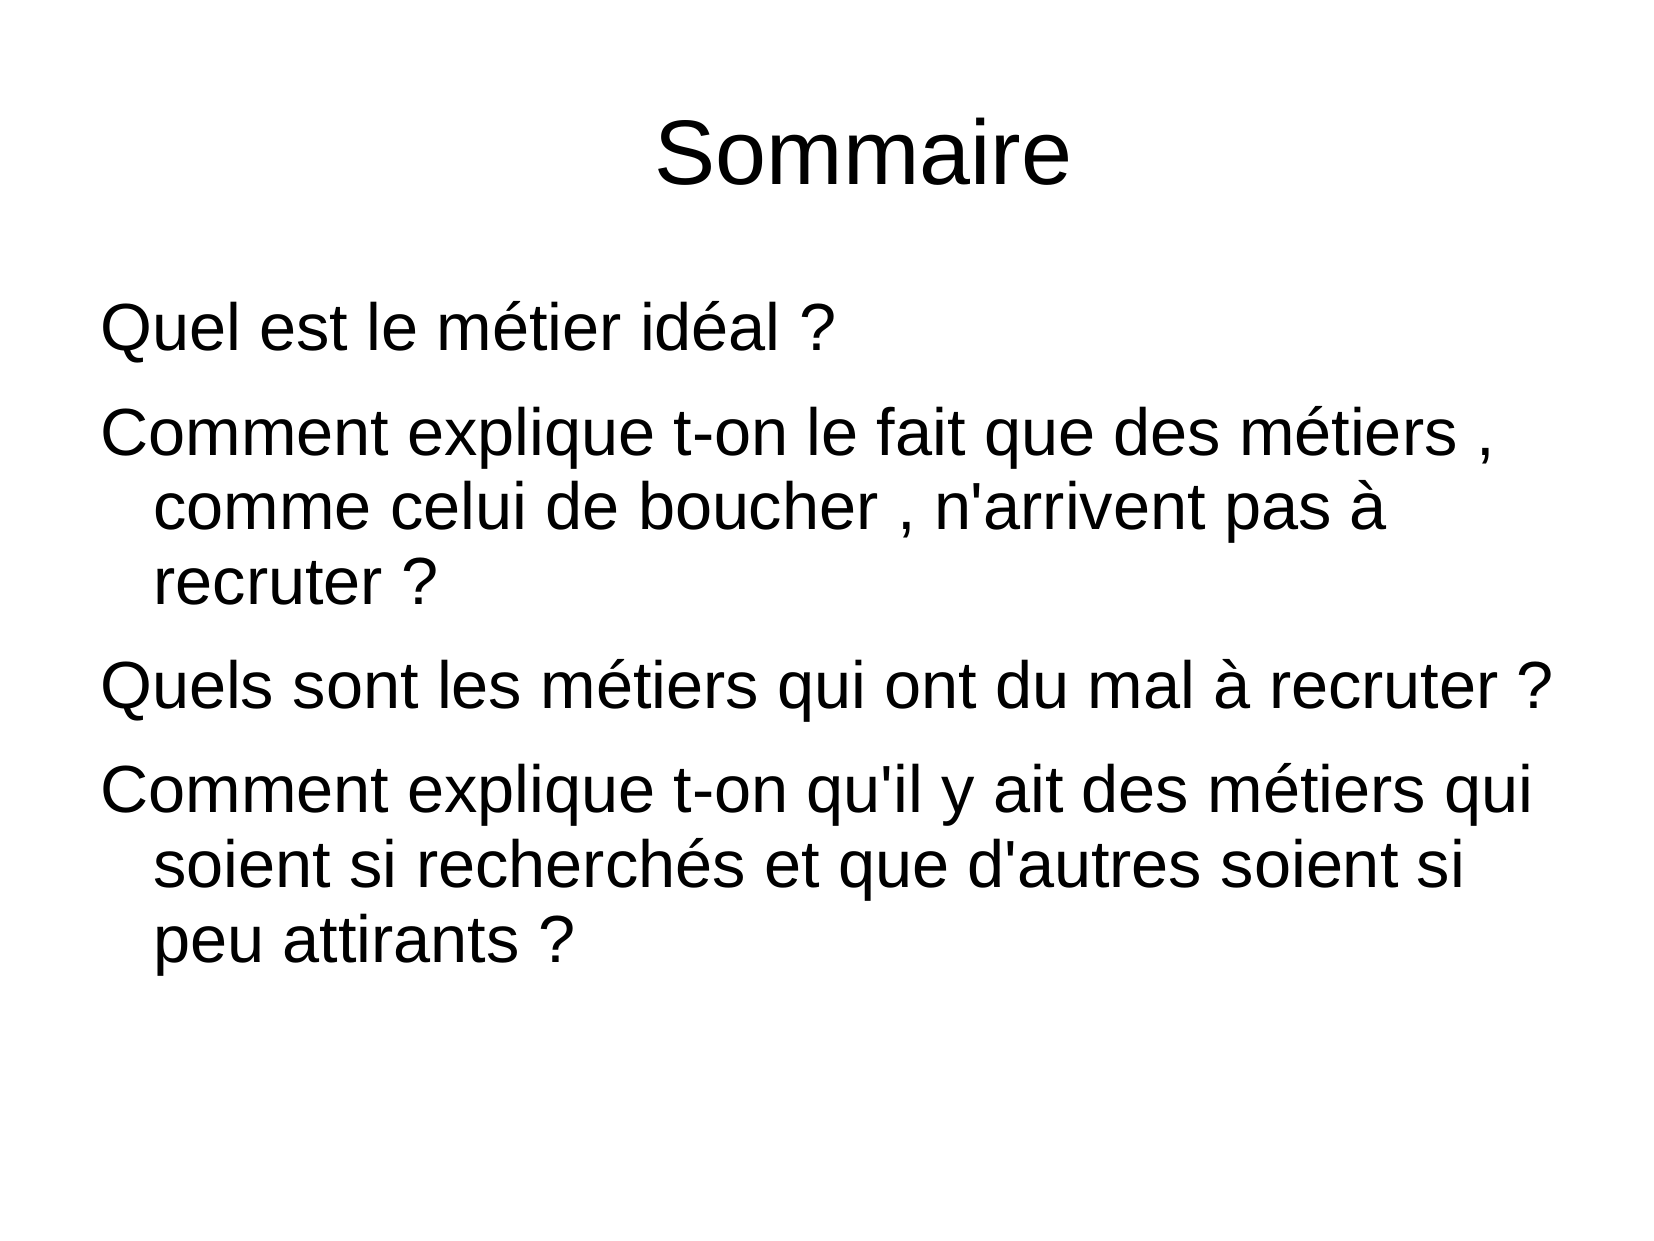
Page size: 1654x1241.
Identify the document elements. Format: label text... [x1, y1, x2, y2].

title Sommaire [82, 49, 1571, 257]
list Quel est le métier idéal ? Comment explique t-on le fait que des métiers , comme celui de boucher , n'arrivent pas à recruter ? Quels sont les métiers qui ont du mal à recruter ? Comment explique t-on qu'il y ait des métiers qui soient si recherchés et que d'autres soient si peu attirants ? [82, 290, 1571, 1109]
